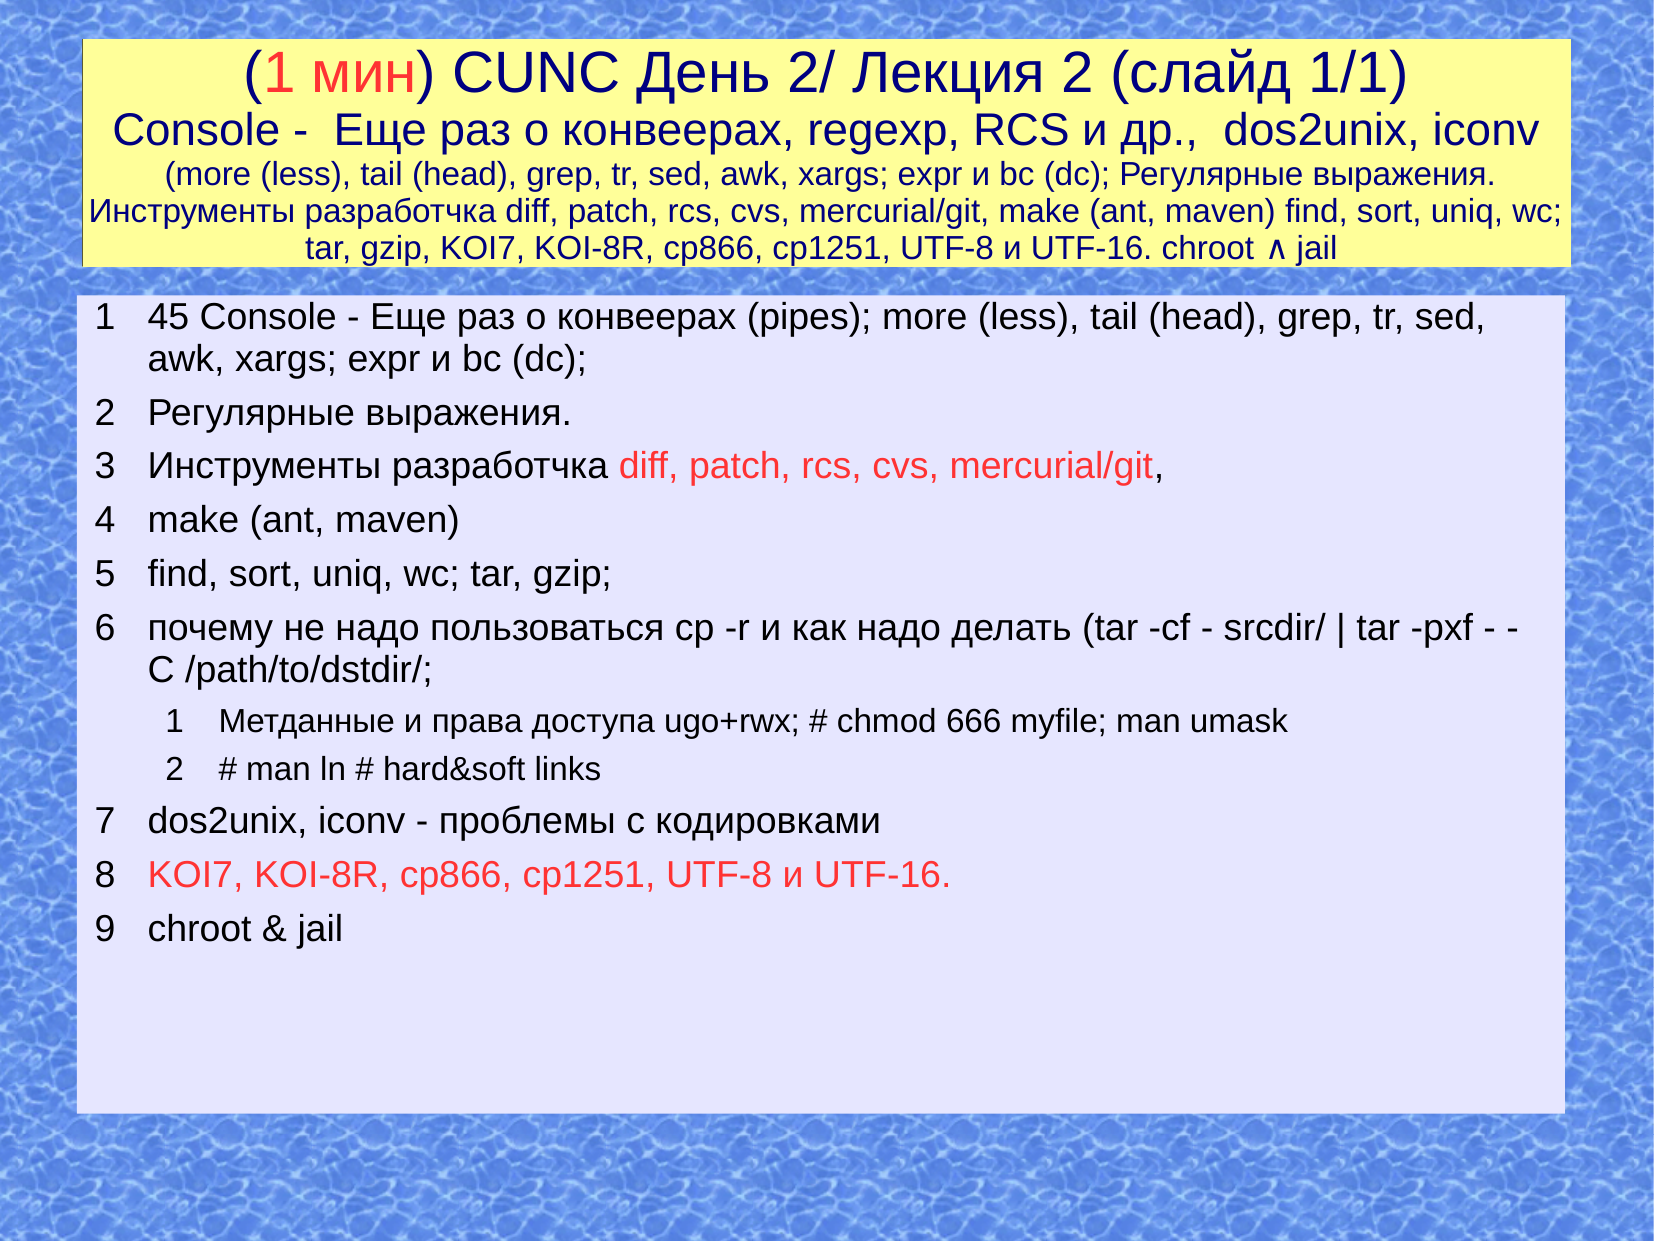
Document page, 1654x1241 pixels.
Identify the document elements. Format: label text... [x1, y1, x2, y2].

picture [0, 0, 1654, 1241]
list 45 Console - Еще раз о конвеерах (pipes); more (less), tail (head), grep, tr, sed, awk, xargs; expr и bc (dc); Регулярные выражения. Инструменты разработчка diff, patch, rcs, cvs, mercurial/git, make (ant, maven) find, sort, uniq, wc; tar, gzip; почему не надо пользоваться cp -r и как надо делать (tar -cf - srcdir/ | tar -pxf - -C /path/to/dstdir/; Метданные и права доступа ugo+rwx; # chmod 666 myfile; man umask # man ln # hard&soft links dos2unix, iconv - проблемы с кодировками KOI7, KOI-8R, cp866, cp1251, UTF-8 и UTF-16. chroot & jail [76, 295, 1565, 1114]
title (1 мин) CUNC День 2/ Лекция 2 (слайд 1/1) Console - Еще раз о конвеерах, regexp, RCS и др., dos2unix, iconv (more (less), tail (head), grep, tr, sed, awk, xargs; expr и bc (dc); Регулярные выражения. Инструменты разработчка diff, patch, rcs, cvs, mercurial/git, make (ant, maven) find, sort, uniq, wc; tar, gzip, KOI7, KOI-8R, cp866, cp1251, UTF-8 и UTF-16. chroot ∧ jail [82, 39, 1571, 267]
